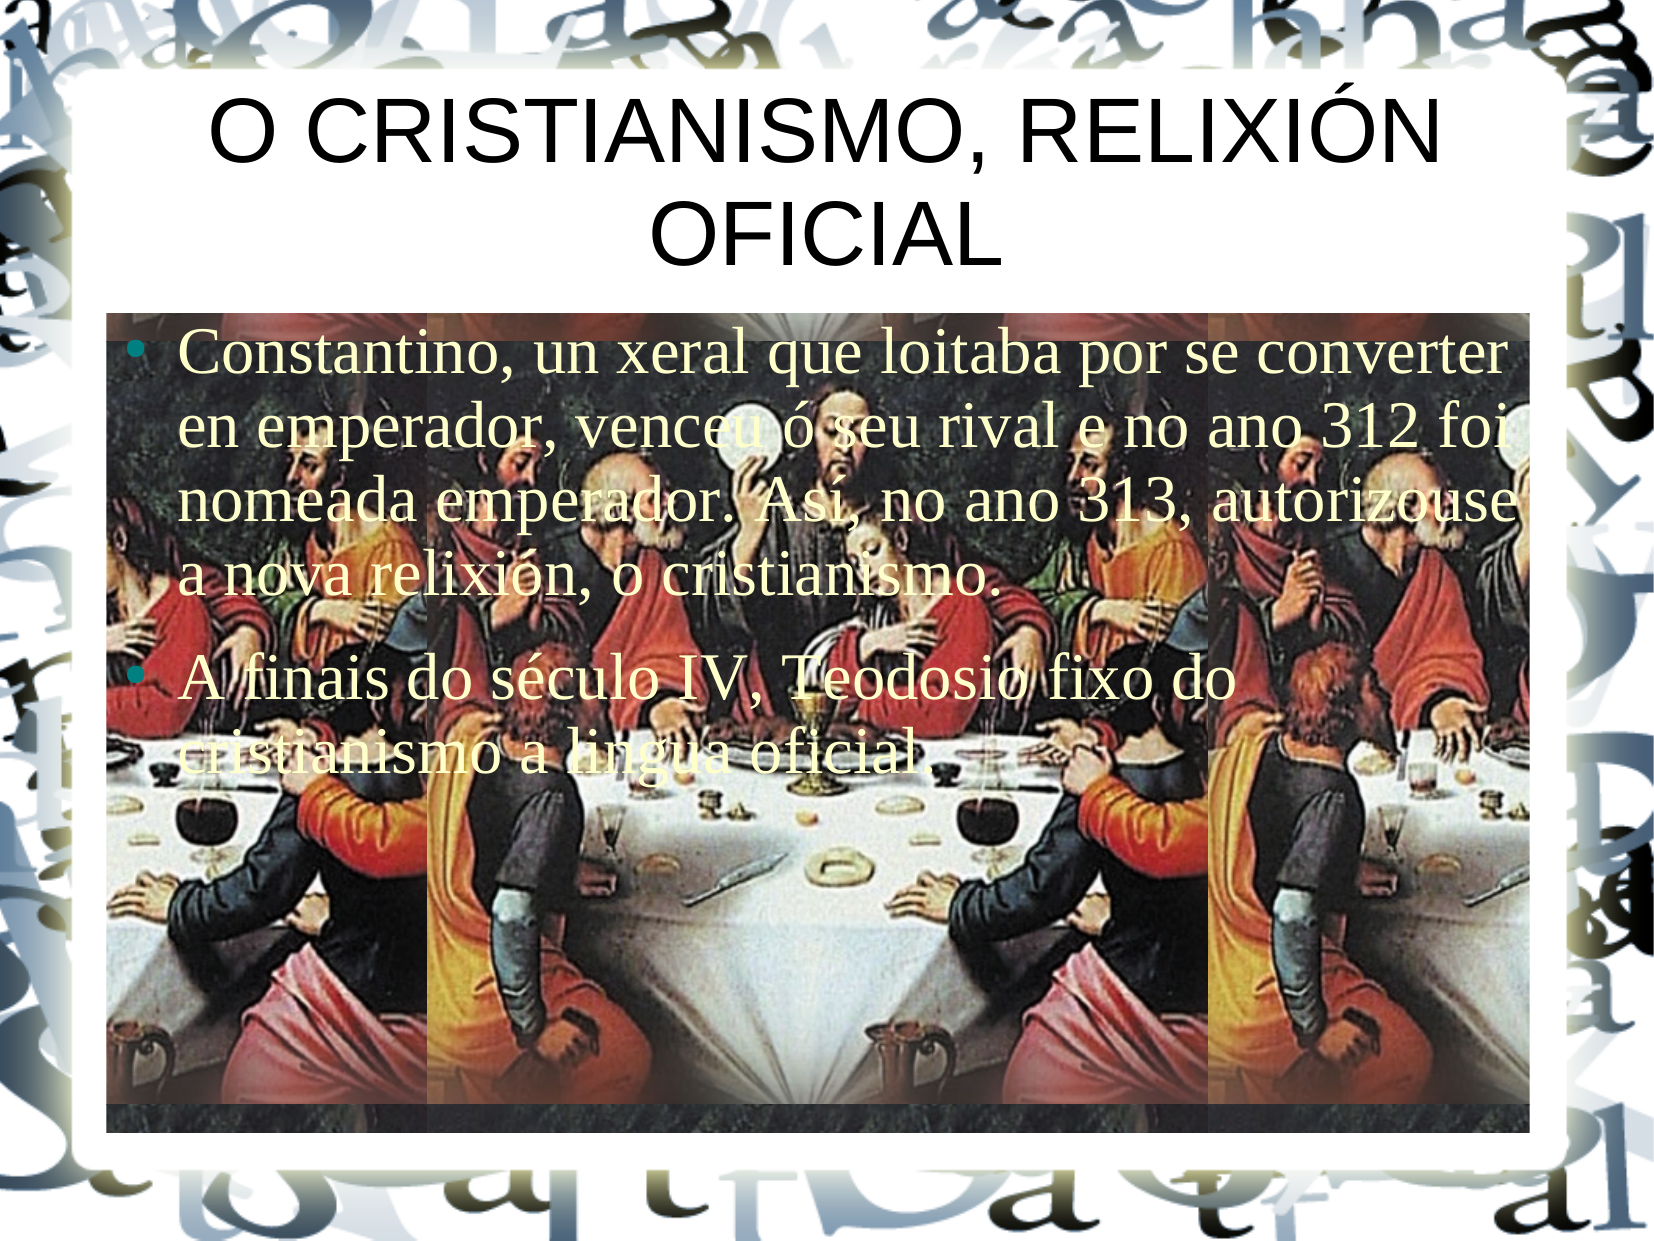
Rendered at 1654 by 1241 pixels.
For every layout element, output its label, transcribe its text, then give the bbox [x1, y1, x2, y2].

picture [0, 0, 1654, 1241]
list Constantino, un xeral que loitaba por se converter en emperador, venceu ó seu rival e no ano 312 foi nomeada emperador. Así, no ano 313, autorizouse a nova relixión, o cristianismo. A finais do século IV, Teodosio fixo do cristianismo a lingua oficial. [106, 313, 1530, 1133]
title O CRISTIANISMO, RELIXIÓN OFICIAL [82, 78, 1571, 287]
